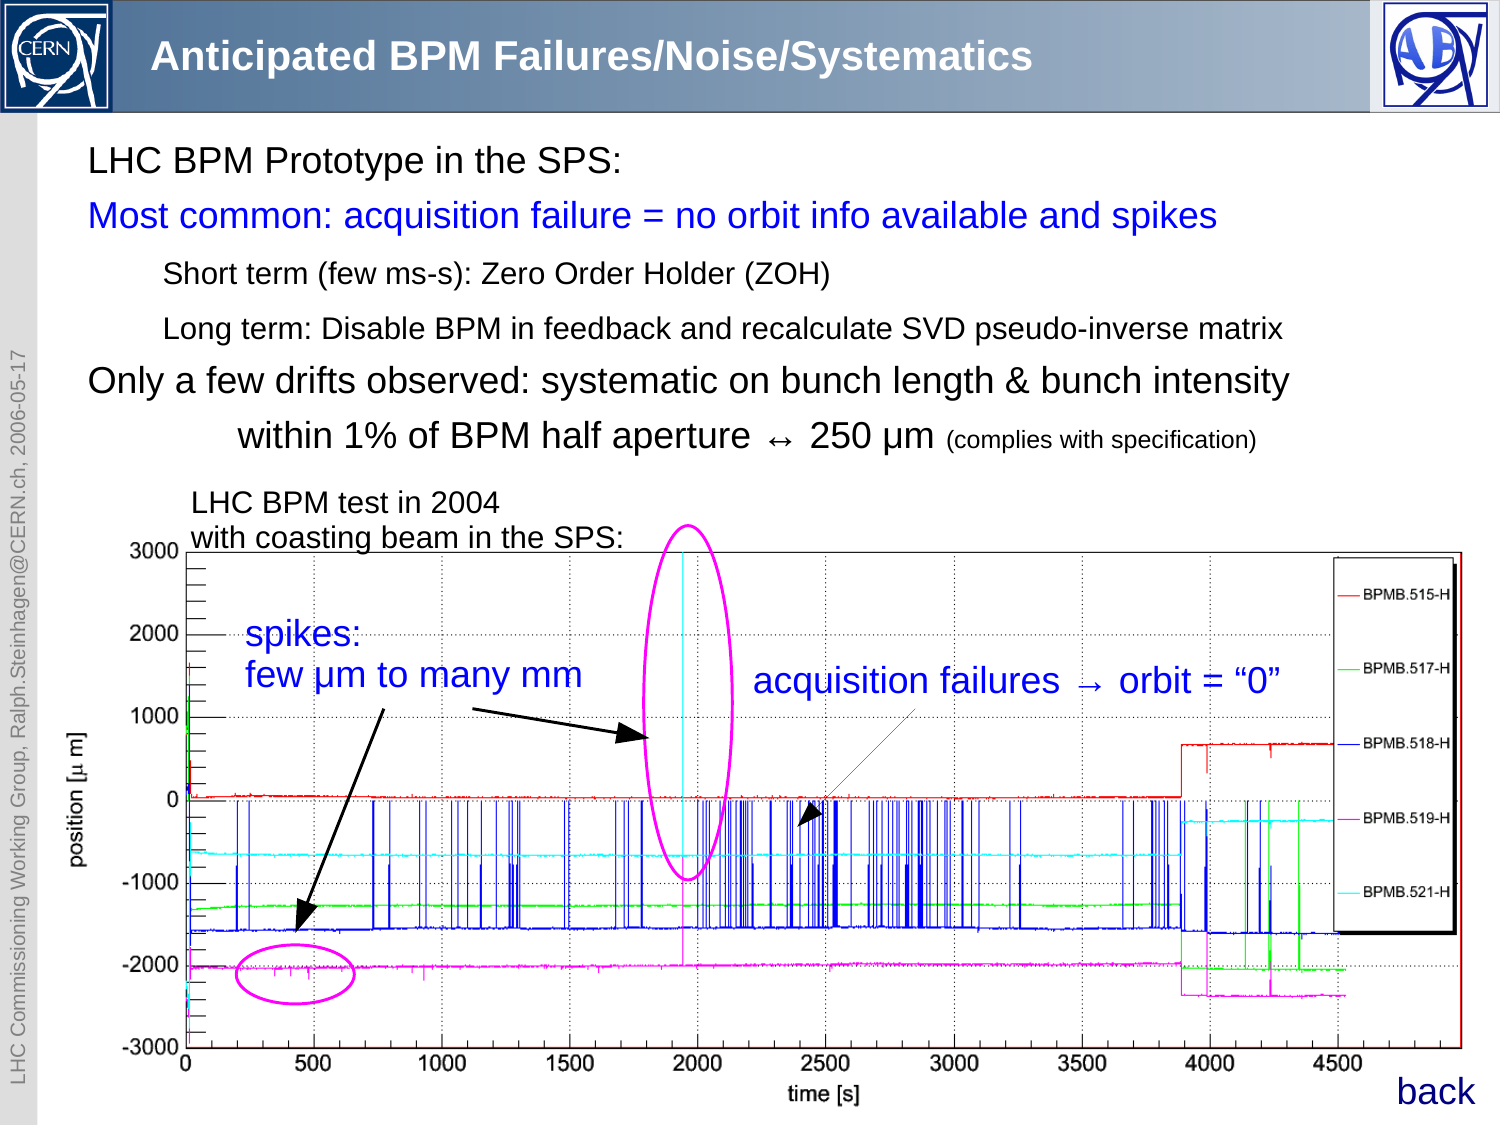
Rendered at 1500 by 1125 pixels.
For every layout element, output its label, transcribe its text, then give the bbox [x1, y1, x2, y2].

picture [0, 0, 113, 113]
title Anticipated BPM Failures/Noise/Systematics [150, 0, 1201, 113]
text_box spikes: few μm to many mm [230, 604, 597, 704]
text_box back [1381, 1062, 1500, 1120]
text_box acquisition failures → orbit = “0” [738, 651, 1296, 709]
picture [47, 490, 1484, 1111]
list LHC BPM Prototype in the SPS: Most common: acquisition failure = no orbit info available and spikes Short term (few ms-s): Zero Order Holder (ZOH) Long term: Disable BPM in feedback and recalculate SVD pseudo-inverse matrix Only a few drifts observed: systematic on bunch length & bunch intensity within 1% of BPM half aperture ↔ 250 μm (complies with specification) [87, 137, 1438, 490]
picture [1382, 1, 1489, 108]
text_box LHC BPM test in 2004 with coasting beam in the SPS: [176, 478, 641, 563]
